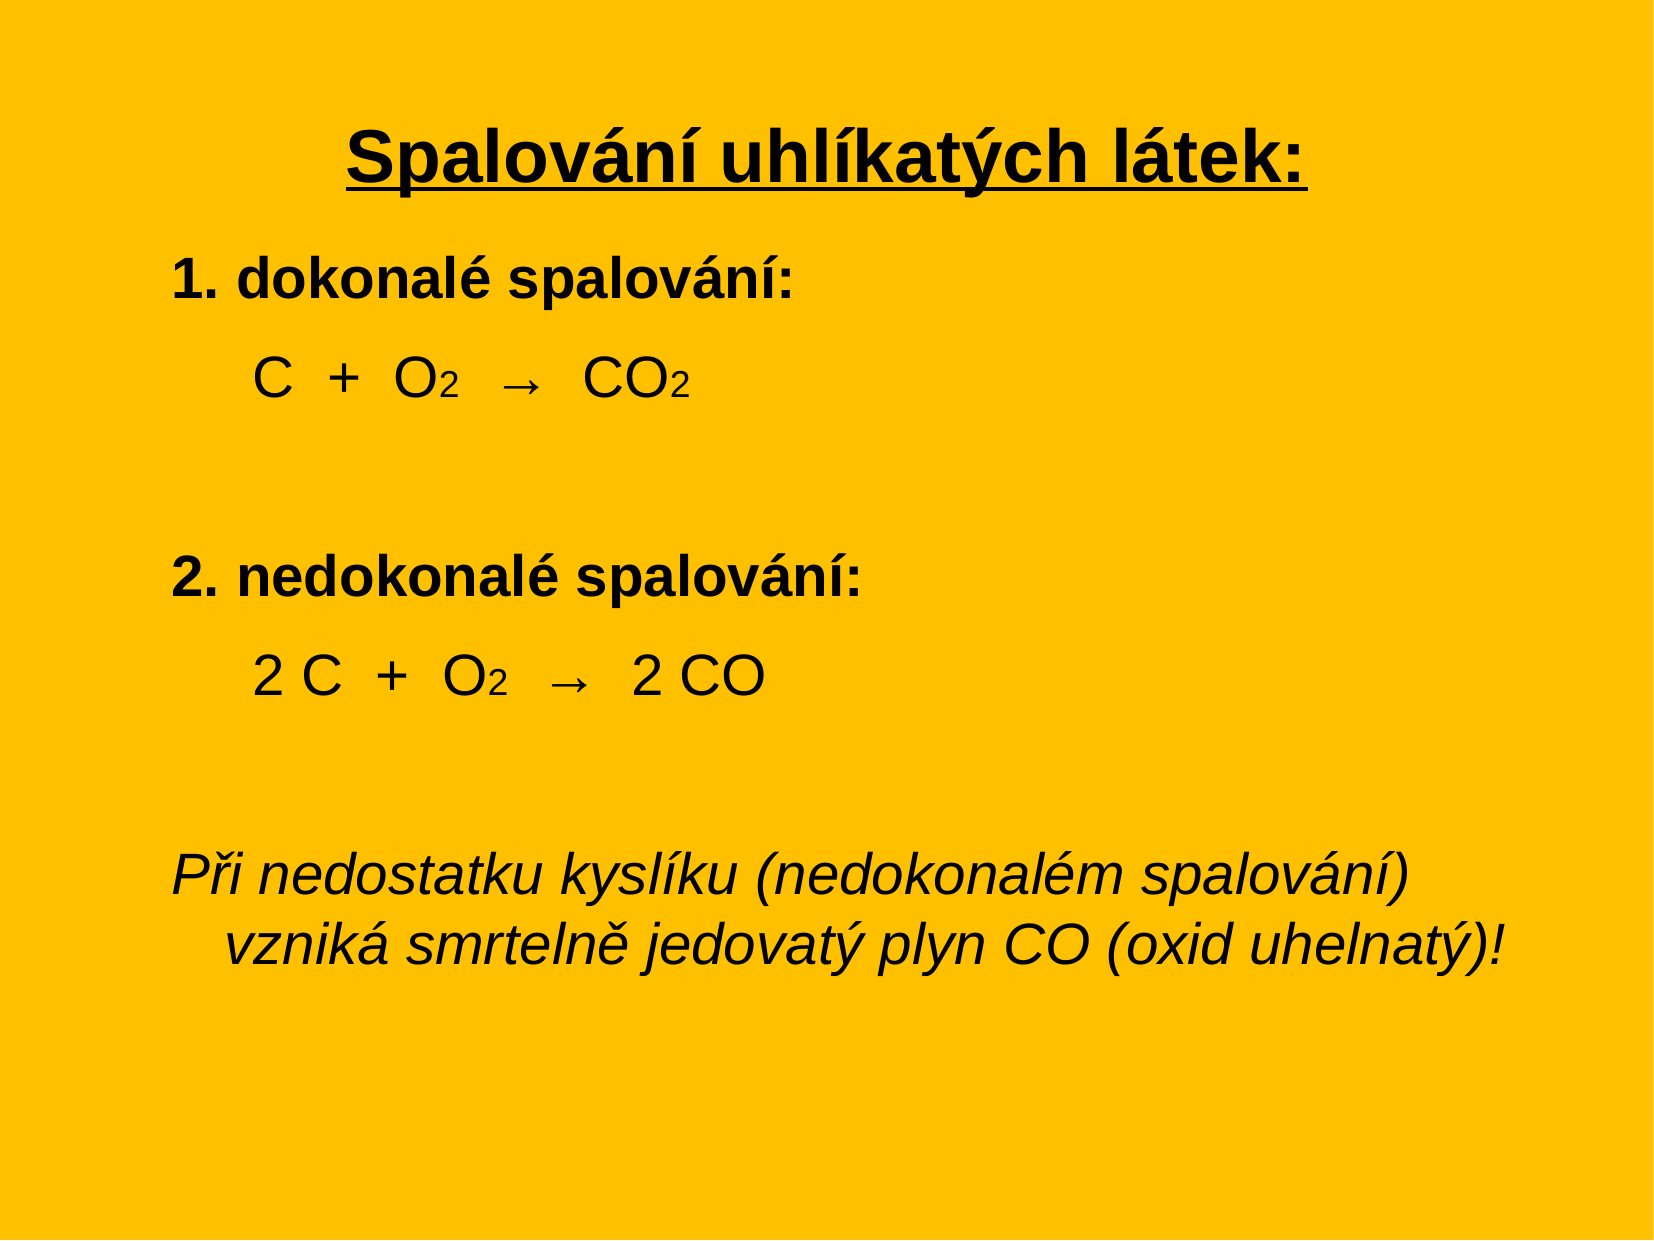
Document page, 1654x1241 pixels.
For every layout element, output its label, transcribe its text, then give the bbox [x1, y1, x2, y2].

title Spalování uhlíkatých látek: [82, 49, 1571, 257]
list 1. dokonalé spalování: C + O2 → CO2 2. nedokonalé spalování: 2 C + O2 → 2 CO Při nedostatku kyslíku (nedokonalém spalování) vzniká smrtelně jedovatý plyn CO (oxid uhelnatý)! [82, 240, 1536, 1034]
